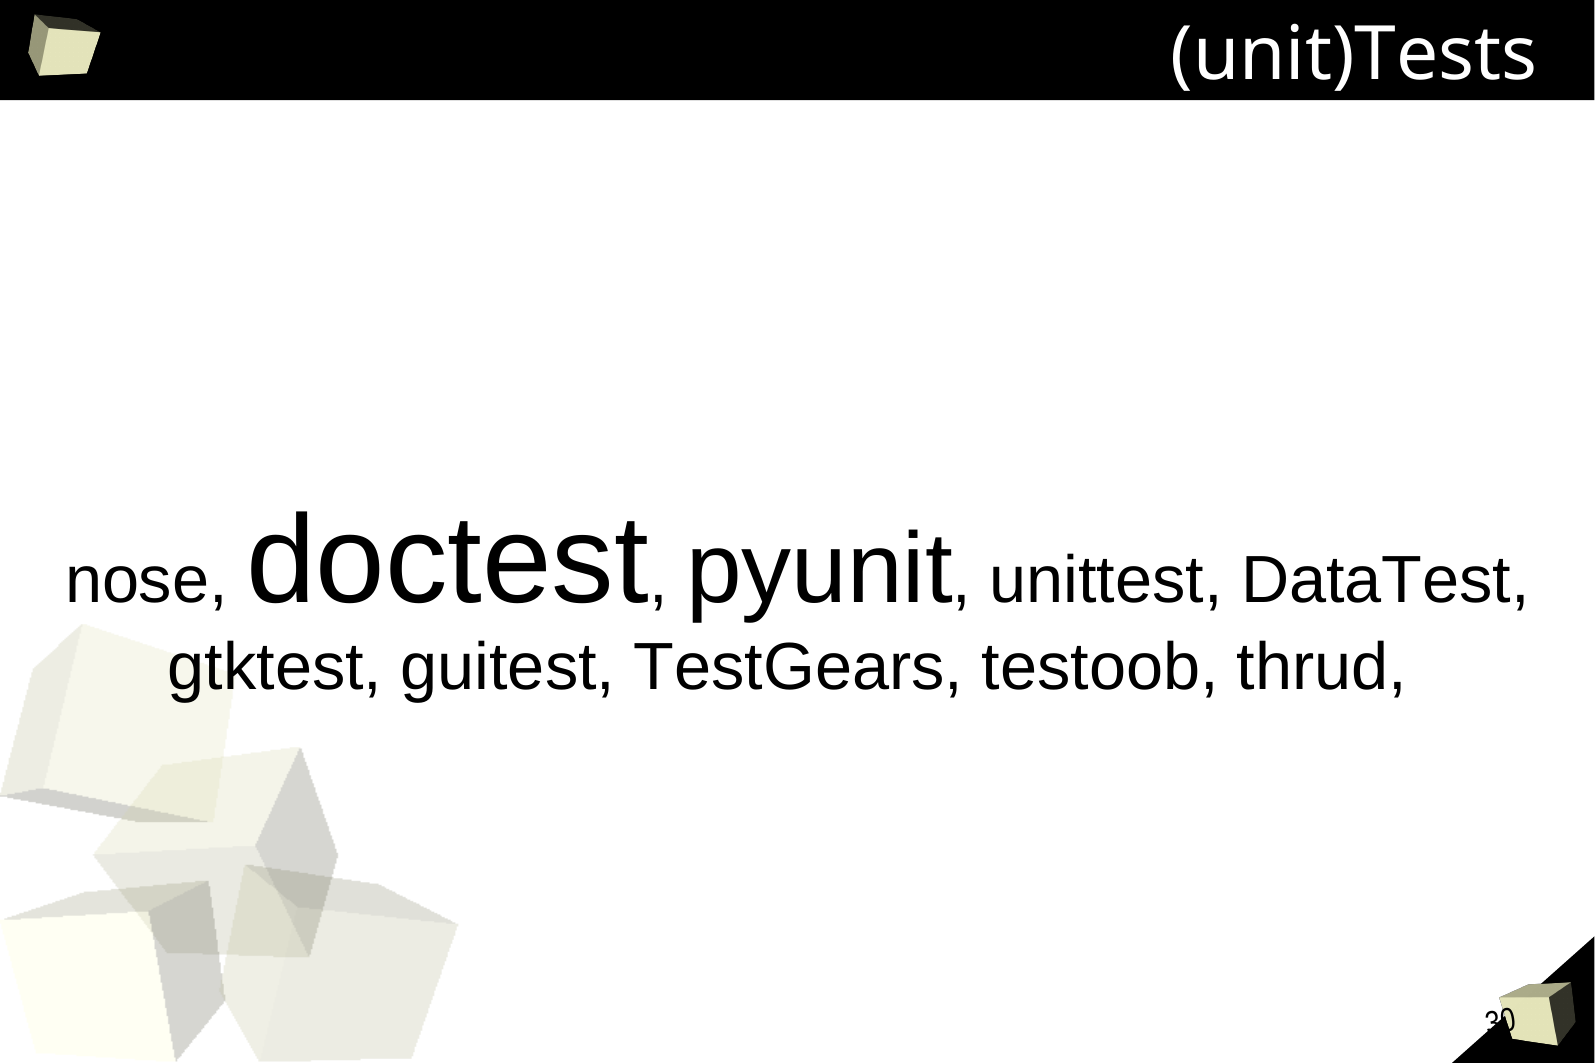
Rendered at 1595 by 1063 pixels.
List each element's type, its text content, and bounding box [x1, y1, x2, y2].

subtitle nose, doctest, pyunit, unittest, DataTest, gtktest, guitest, TestGears, testoob, thrud, [42, 151, 1554, 1041]
picture [0, 623, 460, 1063]
title (unit)Tests [113, 0, 1538, 104]
